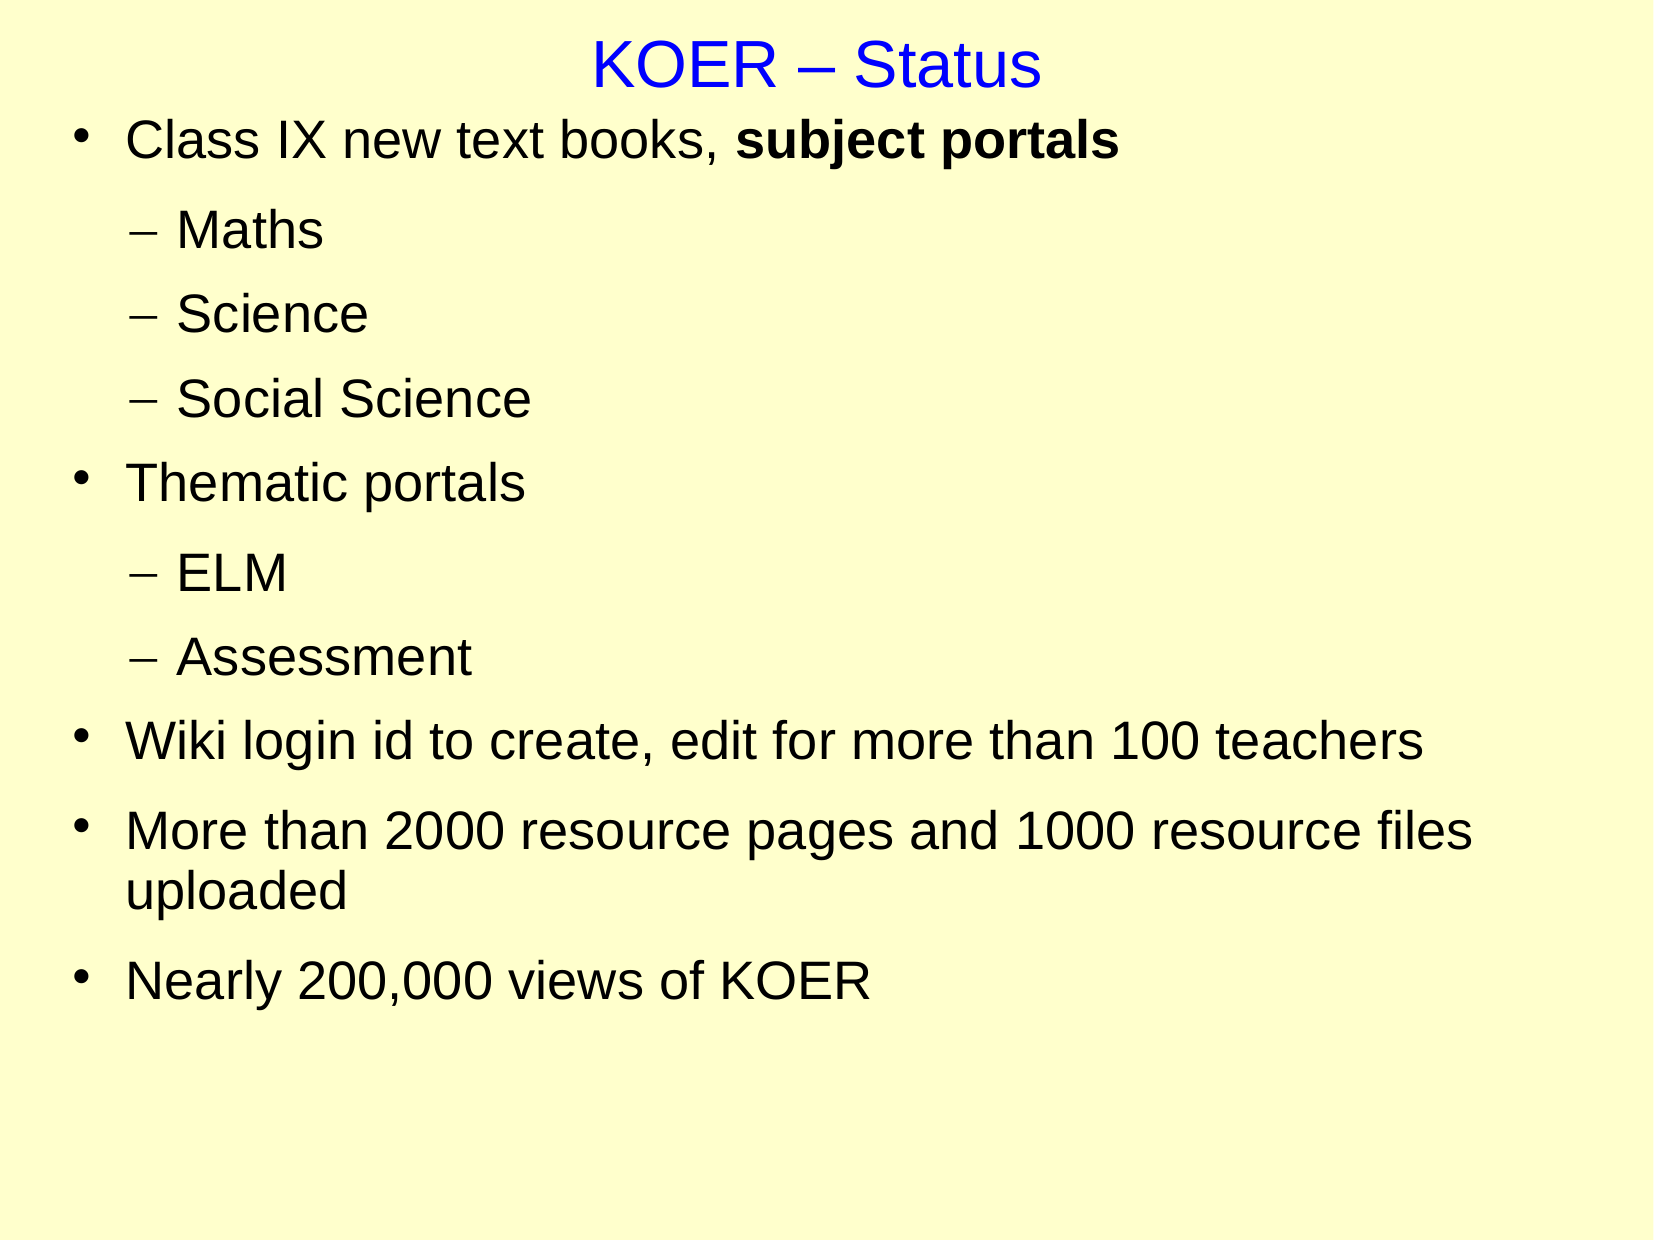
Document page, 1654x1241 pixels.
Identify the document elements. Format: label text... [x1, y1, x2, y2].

title KOER – Status [82, 2, 1571, 106]
list Class IX new text books, subject portals Maths Science Social Science Thematic portals ELM Assessment Wiki login id to create, edit for more than 100 teachers More than 2000 resource pages and 1000 resource files uploaded Nearly 200,000 views of KOER [54, 106, 1571, 1093]
